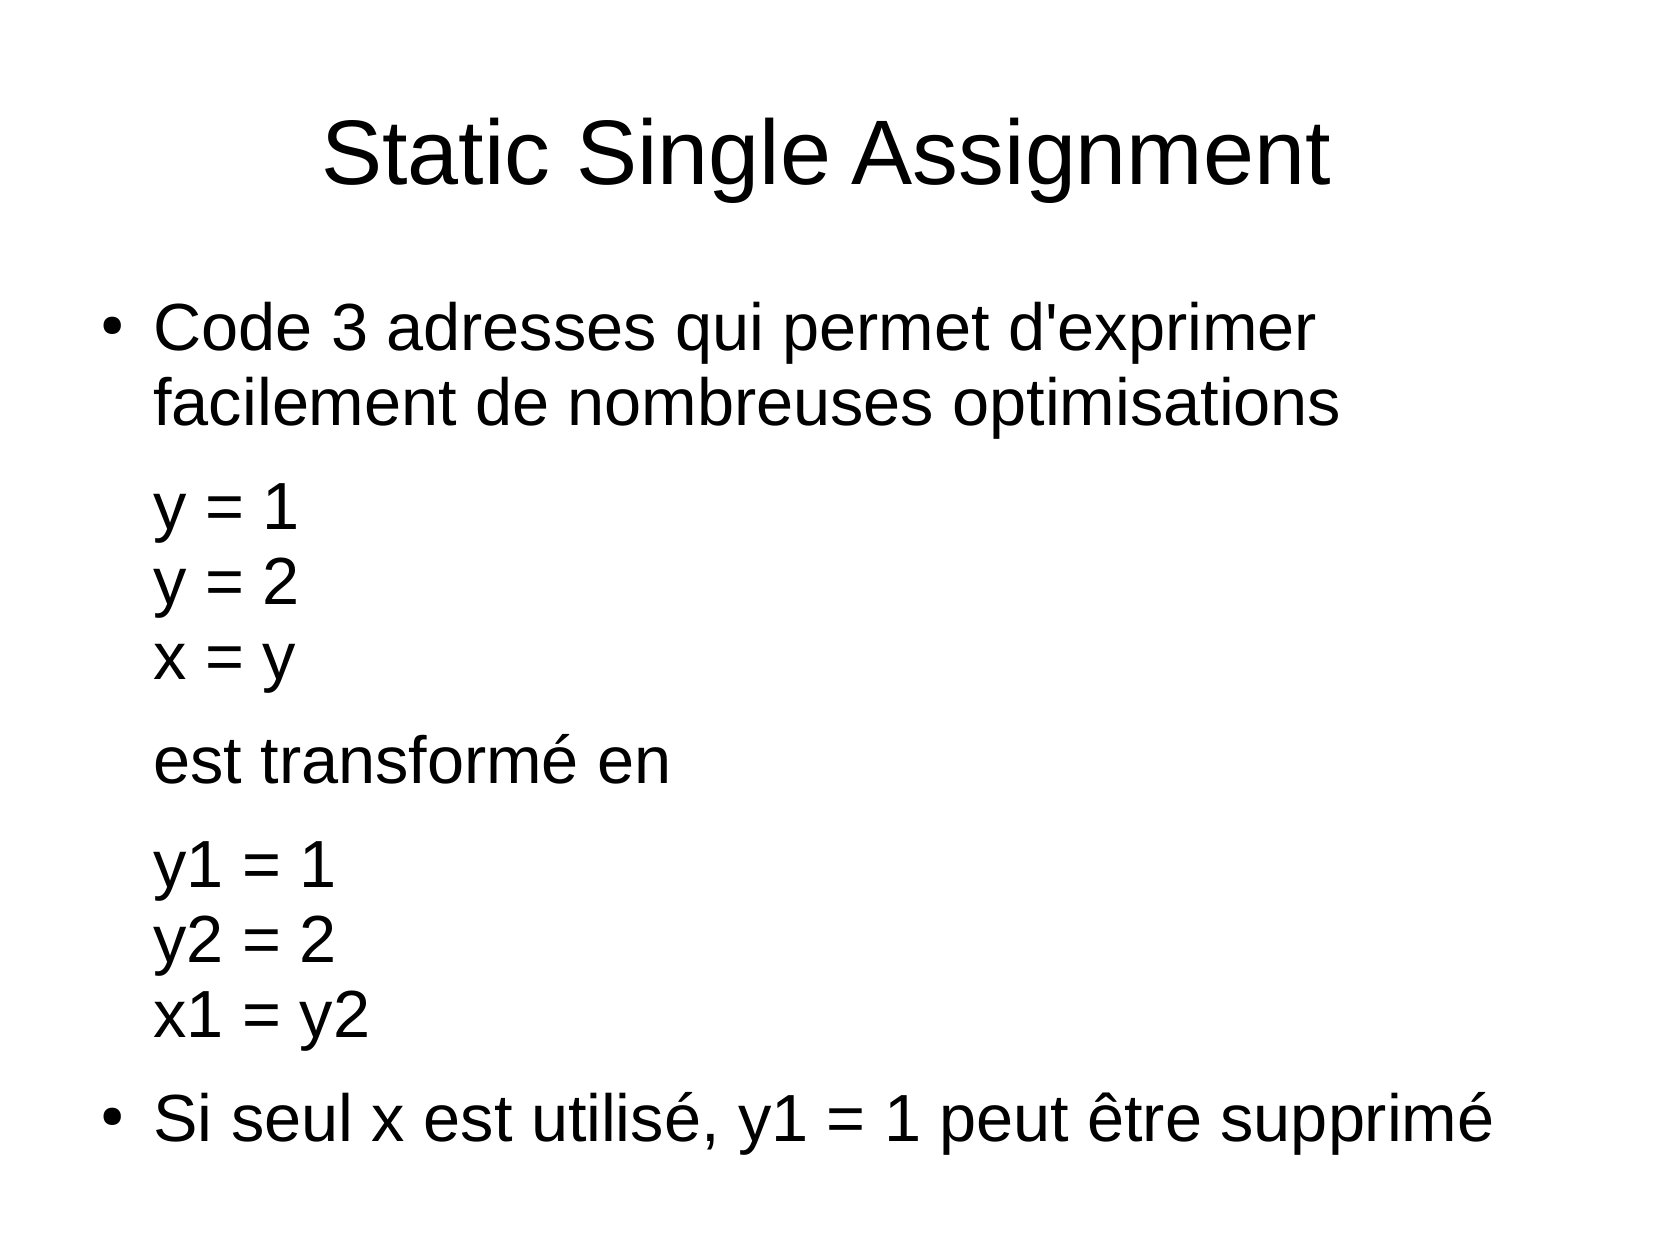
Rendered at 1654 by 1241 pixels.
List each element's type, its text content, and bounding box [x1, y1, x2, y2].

title Static Single Assignment [82, 56, 1571, 250]
list Code 3 adresses qui permet d'exprimer facilement de nombreuses optimisations y = 1 y = 2 x = y est transformé en y1 = 1 y2 = 2 x1 = y2 Si seul x est utilisé, y1 = 1 peut être supprimé [82, 290, 1571, 1157]
